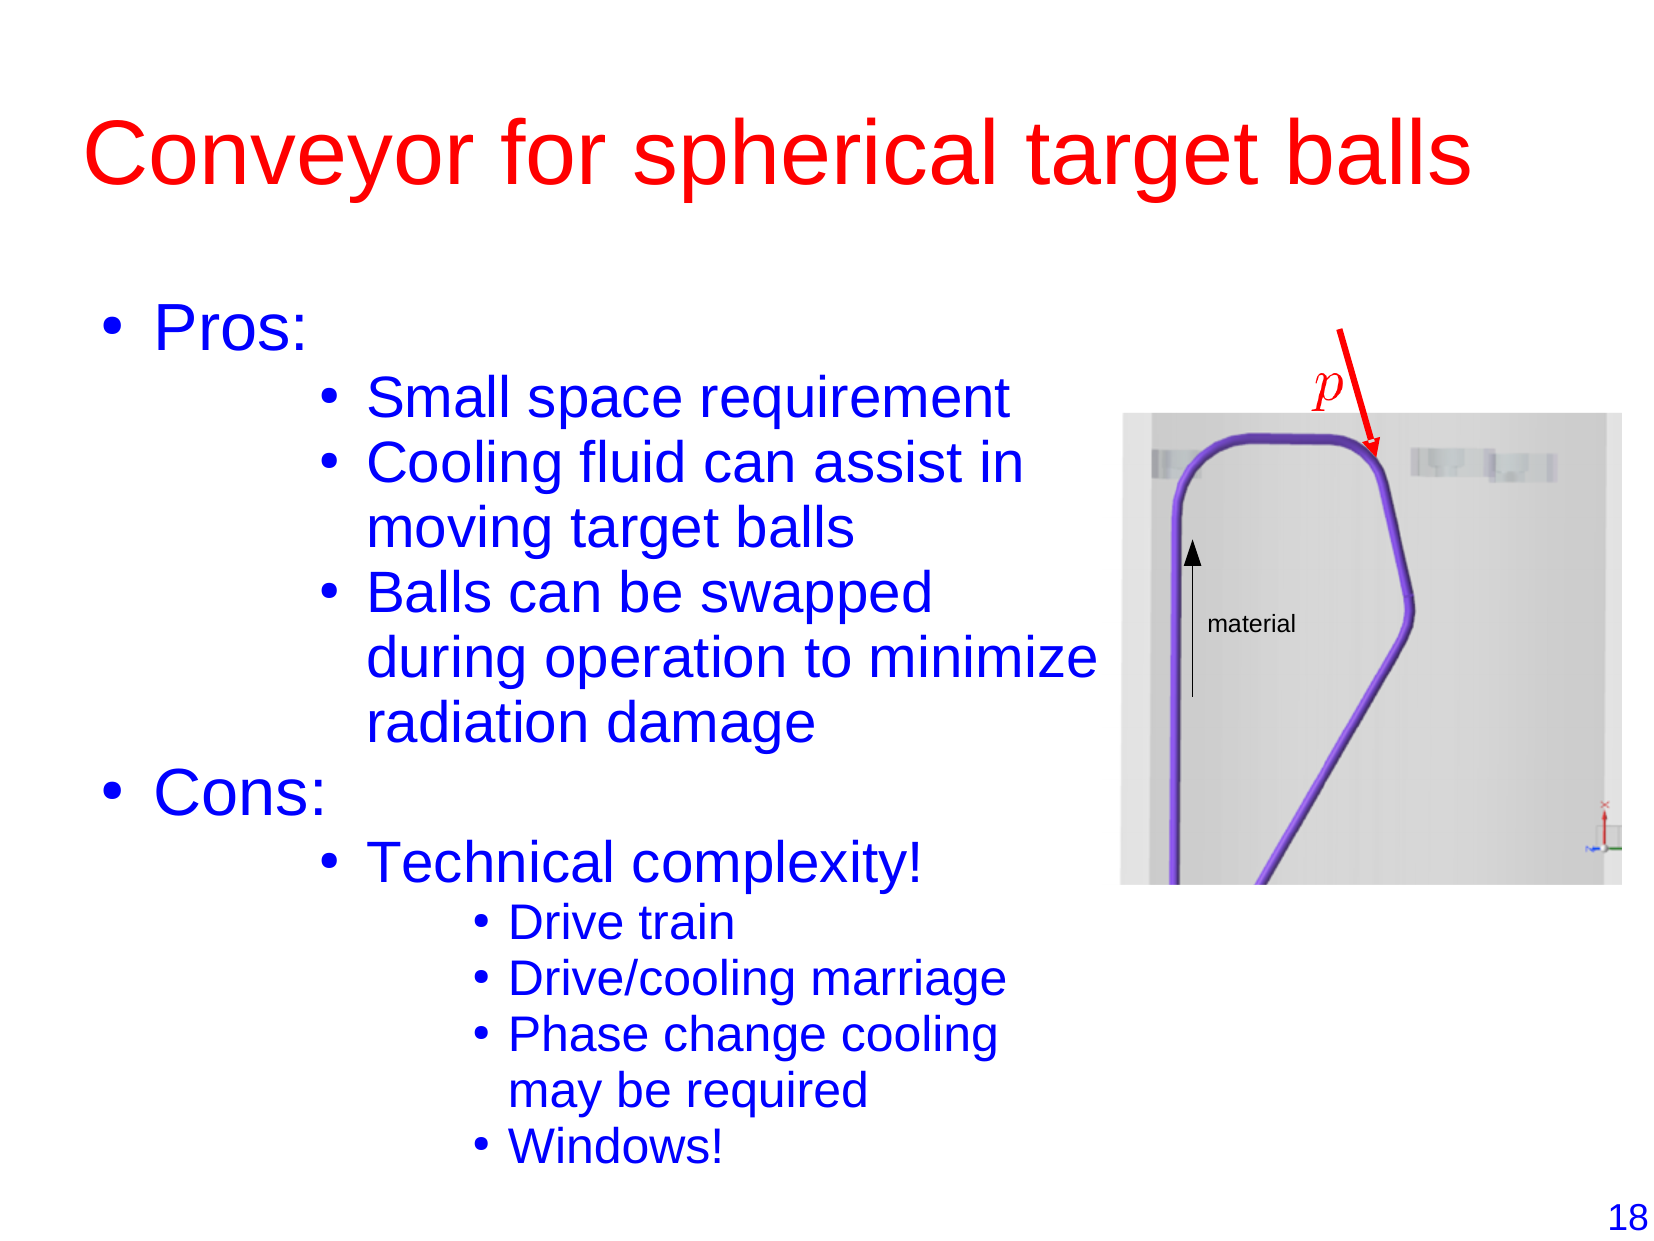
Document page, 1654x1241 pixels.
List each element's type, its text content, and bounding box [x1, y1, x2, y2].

picture [1311, 373, 1343, 411]
text_box material [1193, 602, 1313, 646]
text_box [1336, 328, 1381, 458]
list Pros: Small space requirement Cooling fluid can assist in moving target balls Balls can be swapped during operation to minimize radiation damage Cons: Technical complexity! Drive train Drive/cooling marriage Phase change cooling may be required Windows! [82, 290, 1103, 1174]
title Conveyor for spherical target balls [82, 49, 1571, 257]
picture [1102, 412, 1622, 886]
